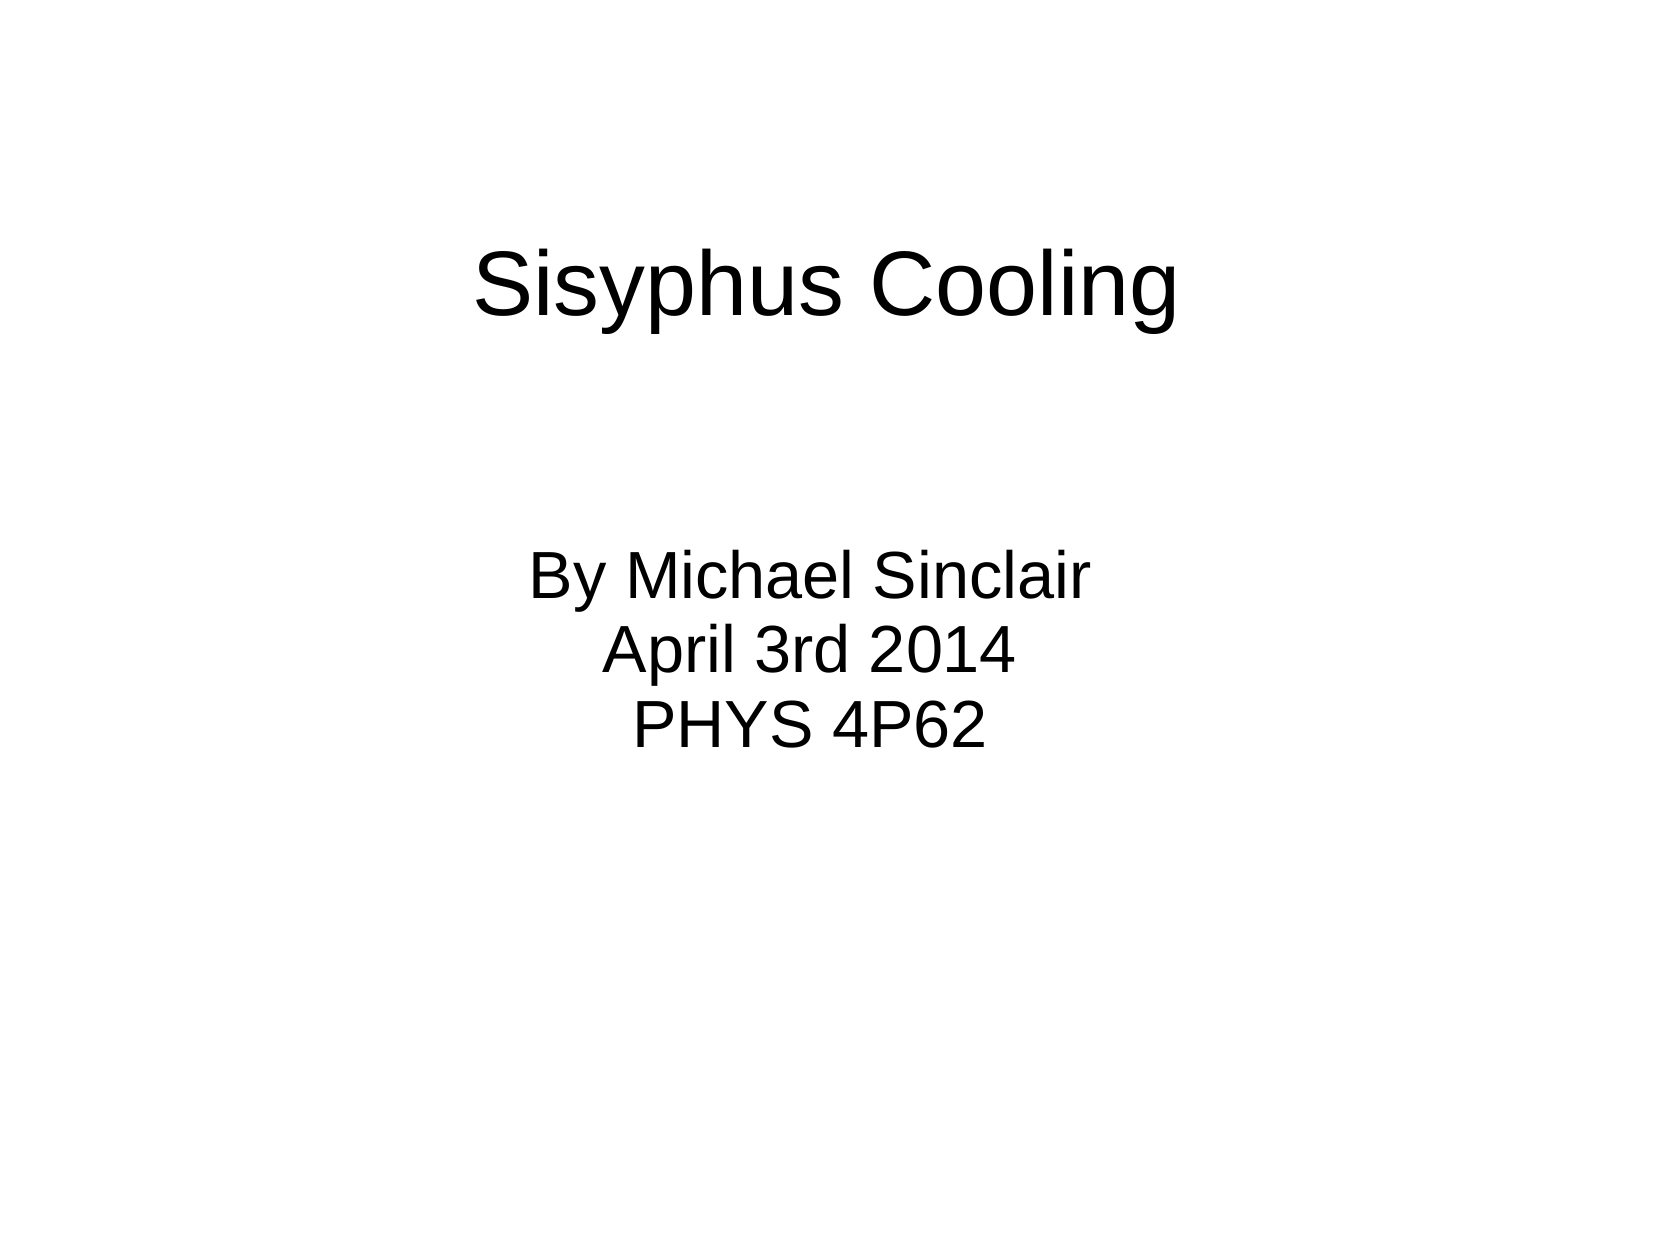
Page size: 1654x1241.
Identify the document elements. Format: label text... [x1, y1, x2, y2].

subtitle By Michael Sinclair April 3rd 2014 PHYS 4P62 [82, 290, 1538, 1010]
title Sisyphus Cooling [82, 180, 1571, 388]
